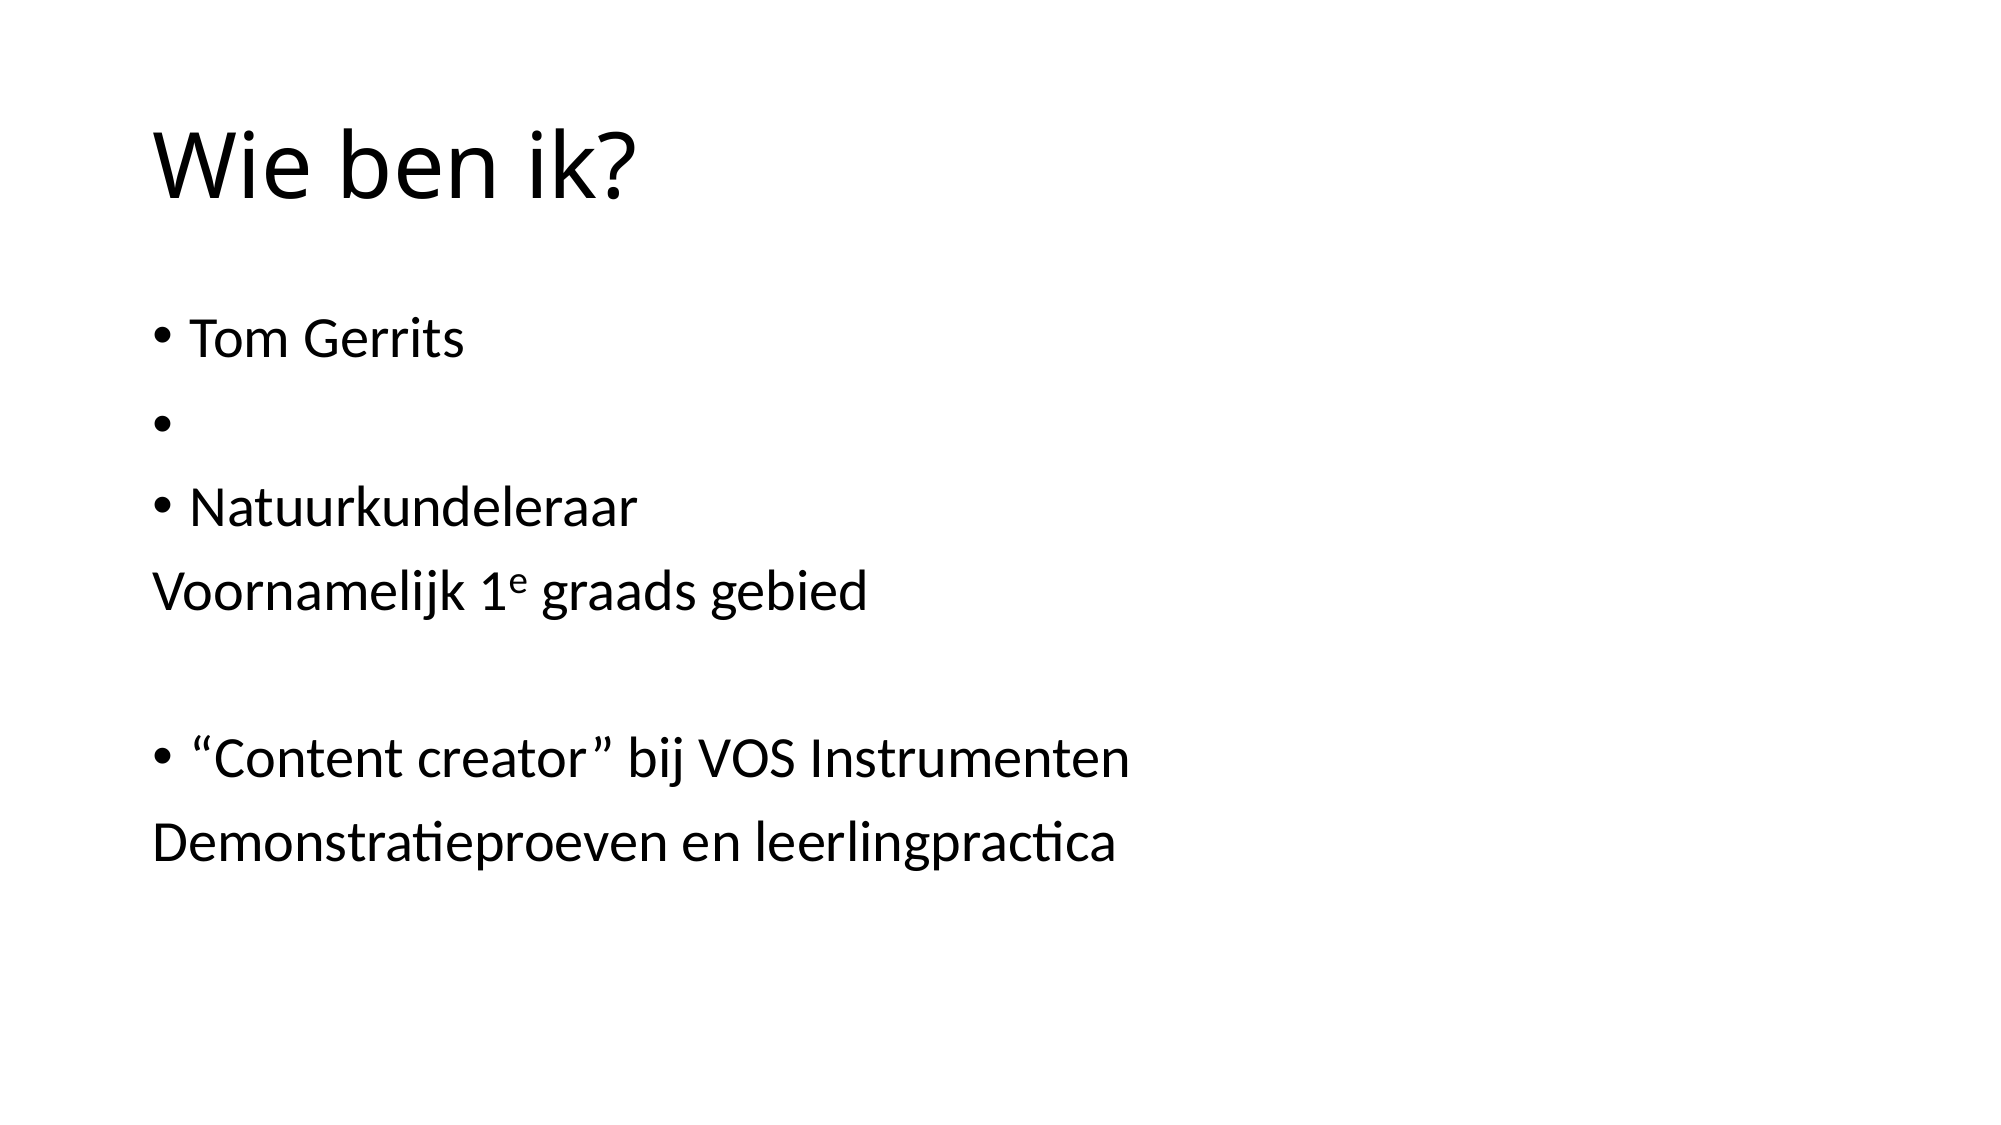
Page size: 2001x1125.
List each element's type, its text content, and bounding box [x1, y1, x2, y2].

title Wie ben ik? [137, 59, 1863, 278]
list Tom Gerrits Natuurkundeleraar Voornamelijk 1e graads gebied “Content creator” bij VOS Instrumenten Demonstratieproeven en leerlingpractica [137, 299, 1863, 1014]
